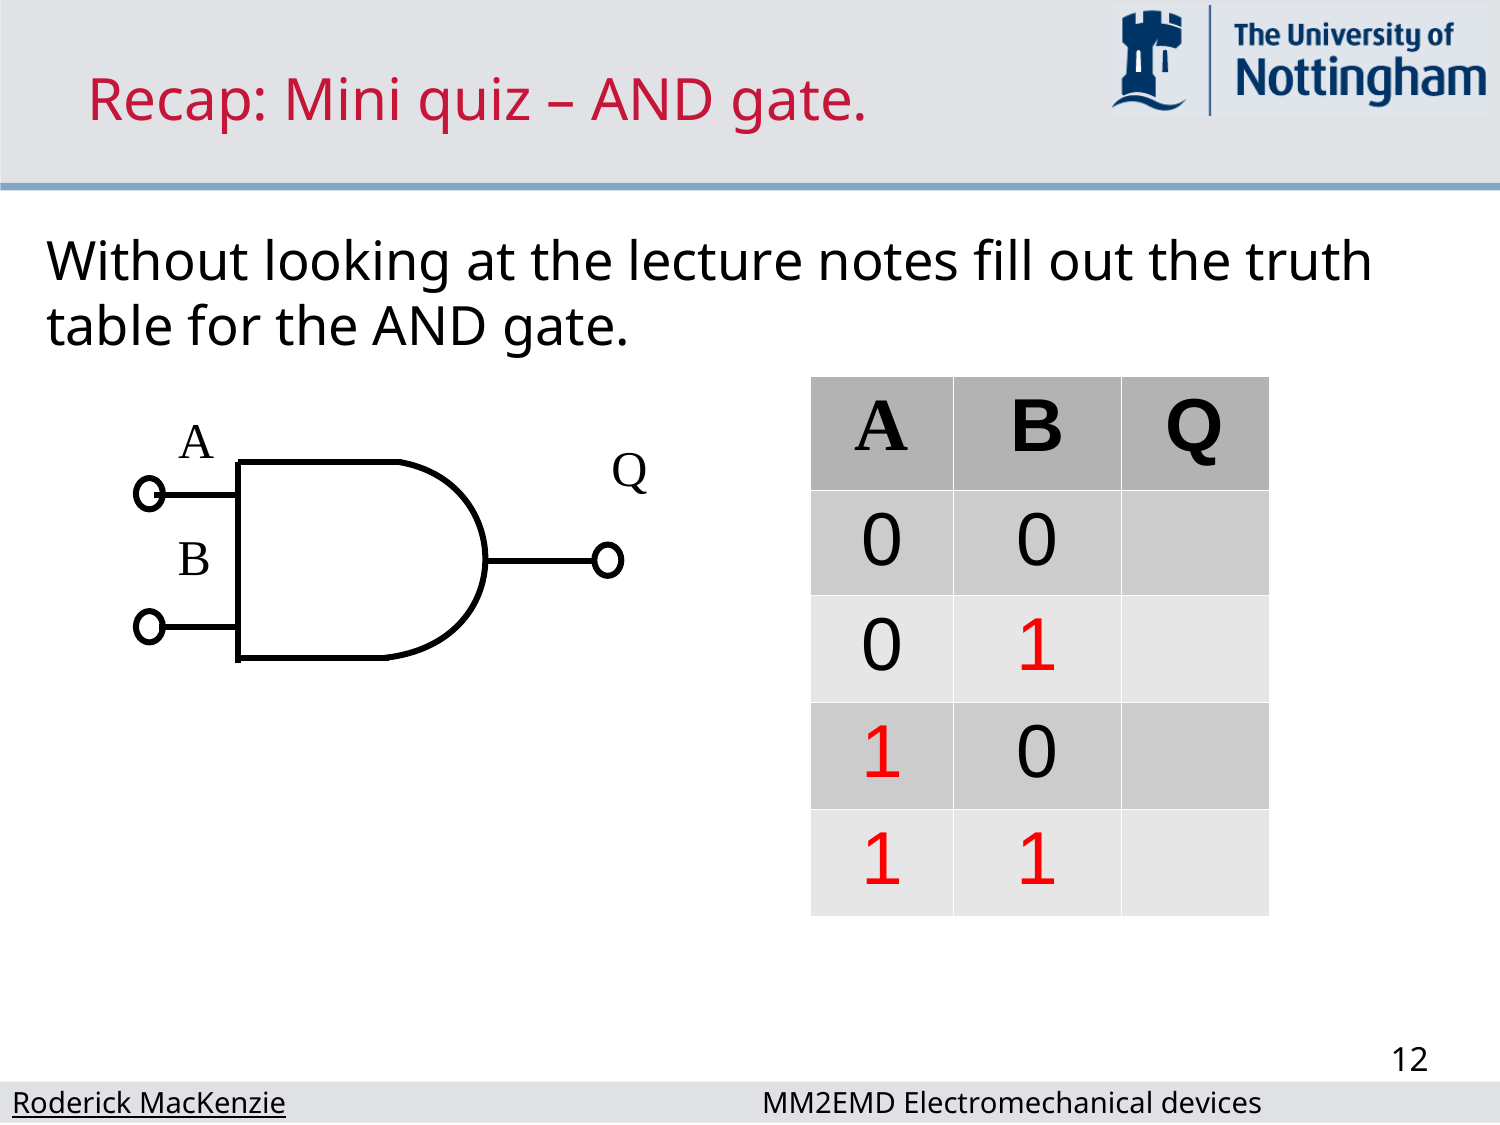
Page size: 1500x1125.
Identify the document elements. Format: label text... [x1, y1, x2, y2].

table_cell 1 [954, 596, 1121, 702]
table_cell 0 [954, 491, 1121, 595]
table_cell [1122, 703, 1269, 809]
table_cell 1 [811, 810, 953, 916]
picture [1111, 4, 1487, 116]
table_cell 0 [811, 596, 953, 702]
table_cell 1 [811, 703, 953, 809]
table_cell 1 [954, 810, 1121, 916]
table_cell 0 [811, 491, 953, 595]
table_cell [1122, 596, 1269, 702]
text_box A [163, 401, 238, 495]
title Recap: Mini quiz – AND gate. [72, 45, 1311, 151]
table_cell [1122, 810, 1269, 916]
text_box Without looking at the lecture notes fill out the truth table for the AND gate. [31, 219, 1496, 365]
text_box Q [596, 428, 671, 523]
text_box <number> [1375, 1030, 1500, 1101]
text_box B [162, 517, 237, 612]
table_header B [954, 377, 1121, 490]
table_header A [811, 377, 953, 490]
table_cell 0 [954, 703, 1121, 809]
table_cell [1122, 491, 1269, 595]
table_header Q [1122, 377, 1269, 490]
